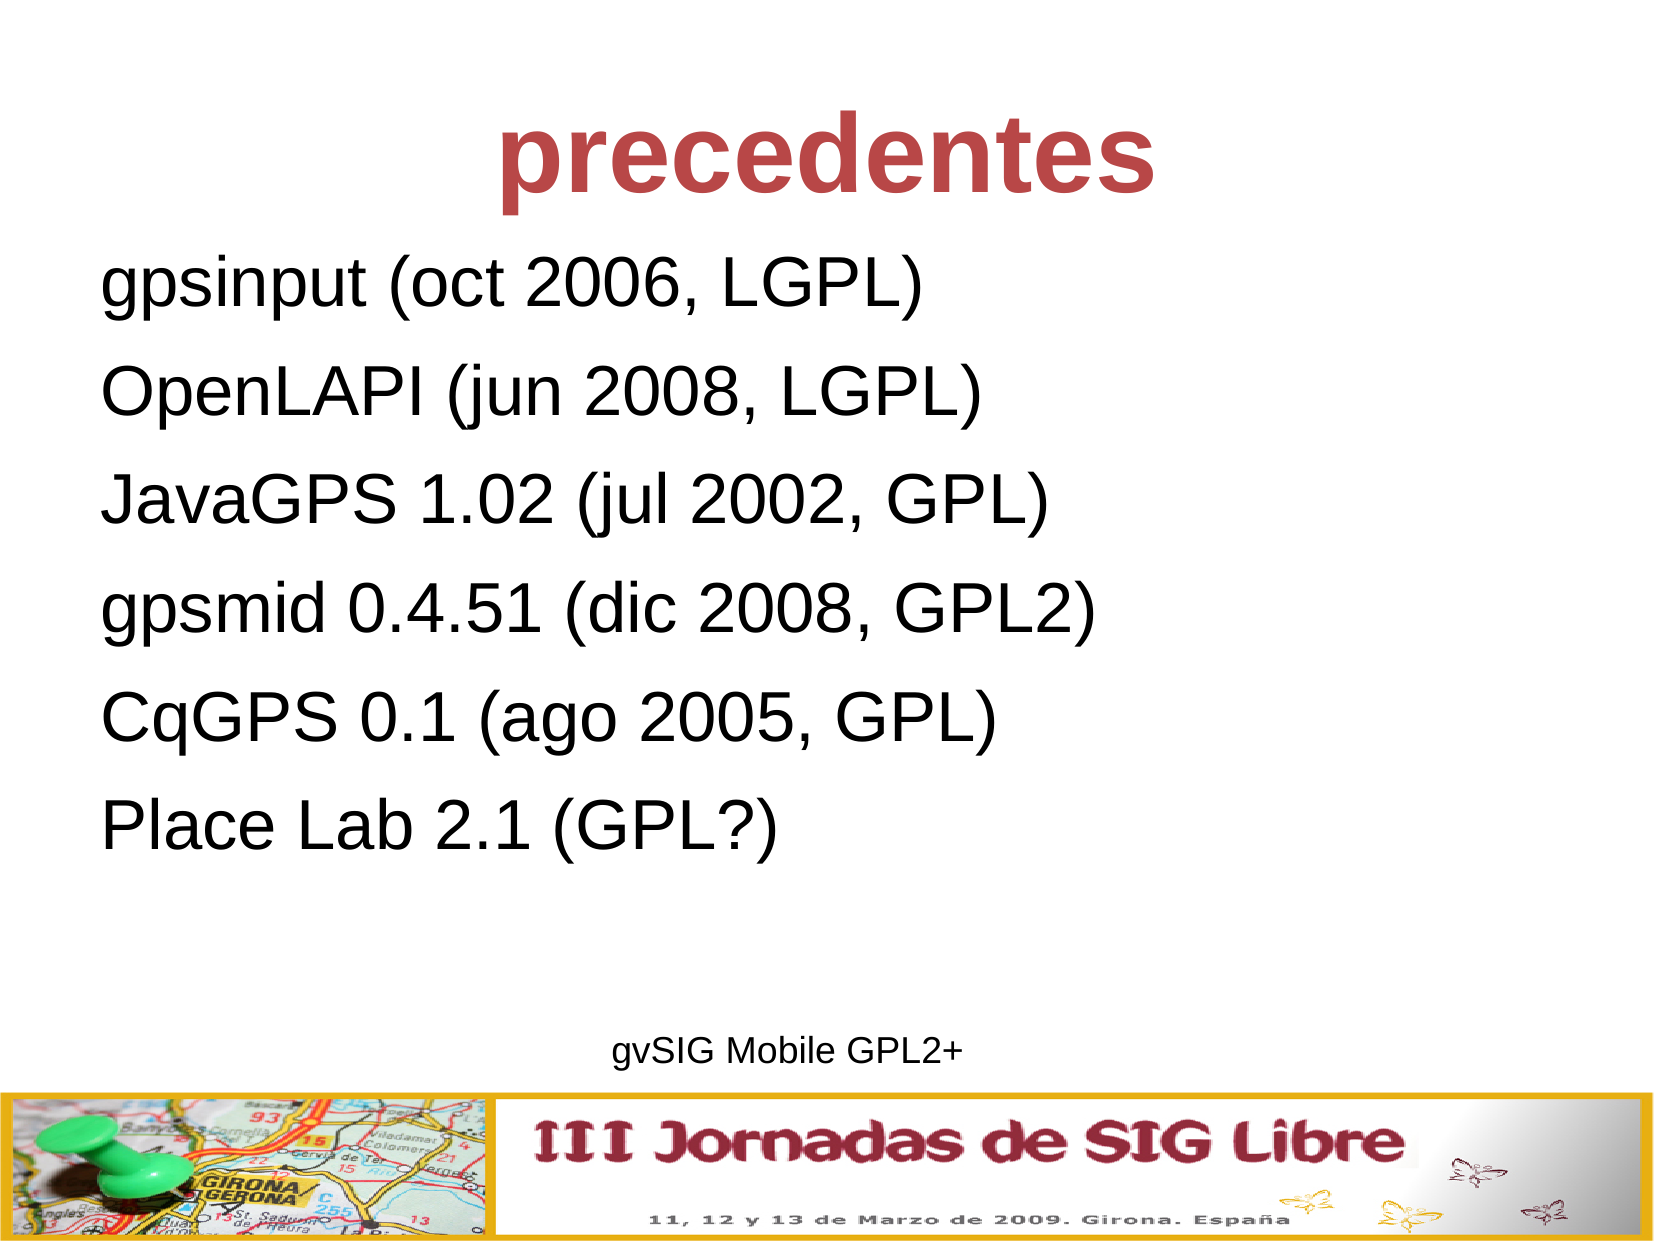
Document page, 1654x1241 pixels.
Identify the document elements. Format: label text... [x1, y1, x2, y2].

title precedentes [82, 56, 1571, 242]
text_box gvSIG Mobile GPL2+ [596, 1021, 980, 1083]
list gpsinput (oct 2006, LGPL) OpenLAPI (jun 2008, LGPL) JavaGPS 1.02 (jul 2002, GPL) gpsmid 0.4.51 (dic 2008, GPL2) CqGPS 0.1 (ago 2005, GPL) Place Lab 2.1 (GPL?) [82, 242, 1571, 1047]
picture [0, 1092, 1654, 1241]
